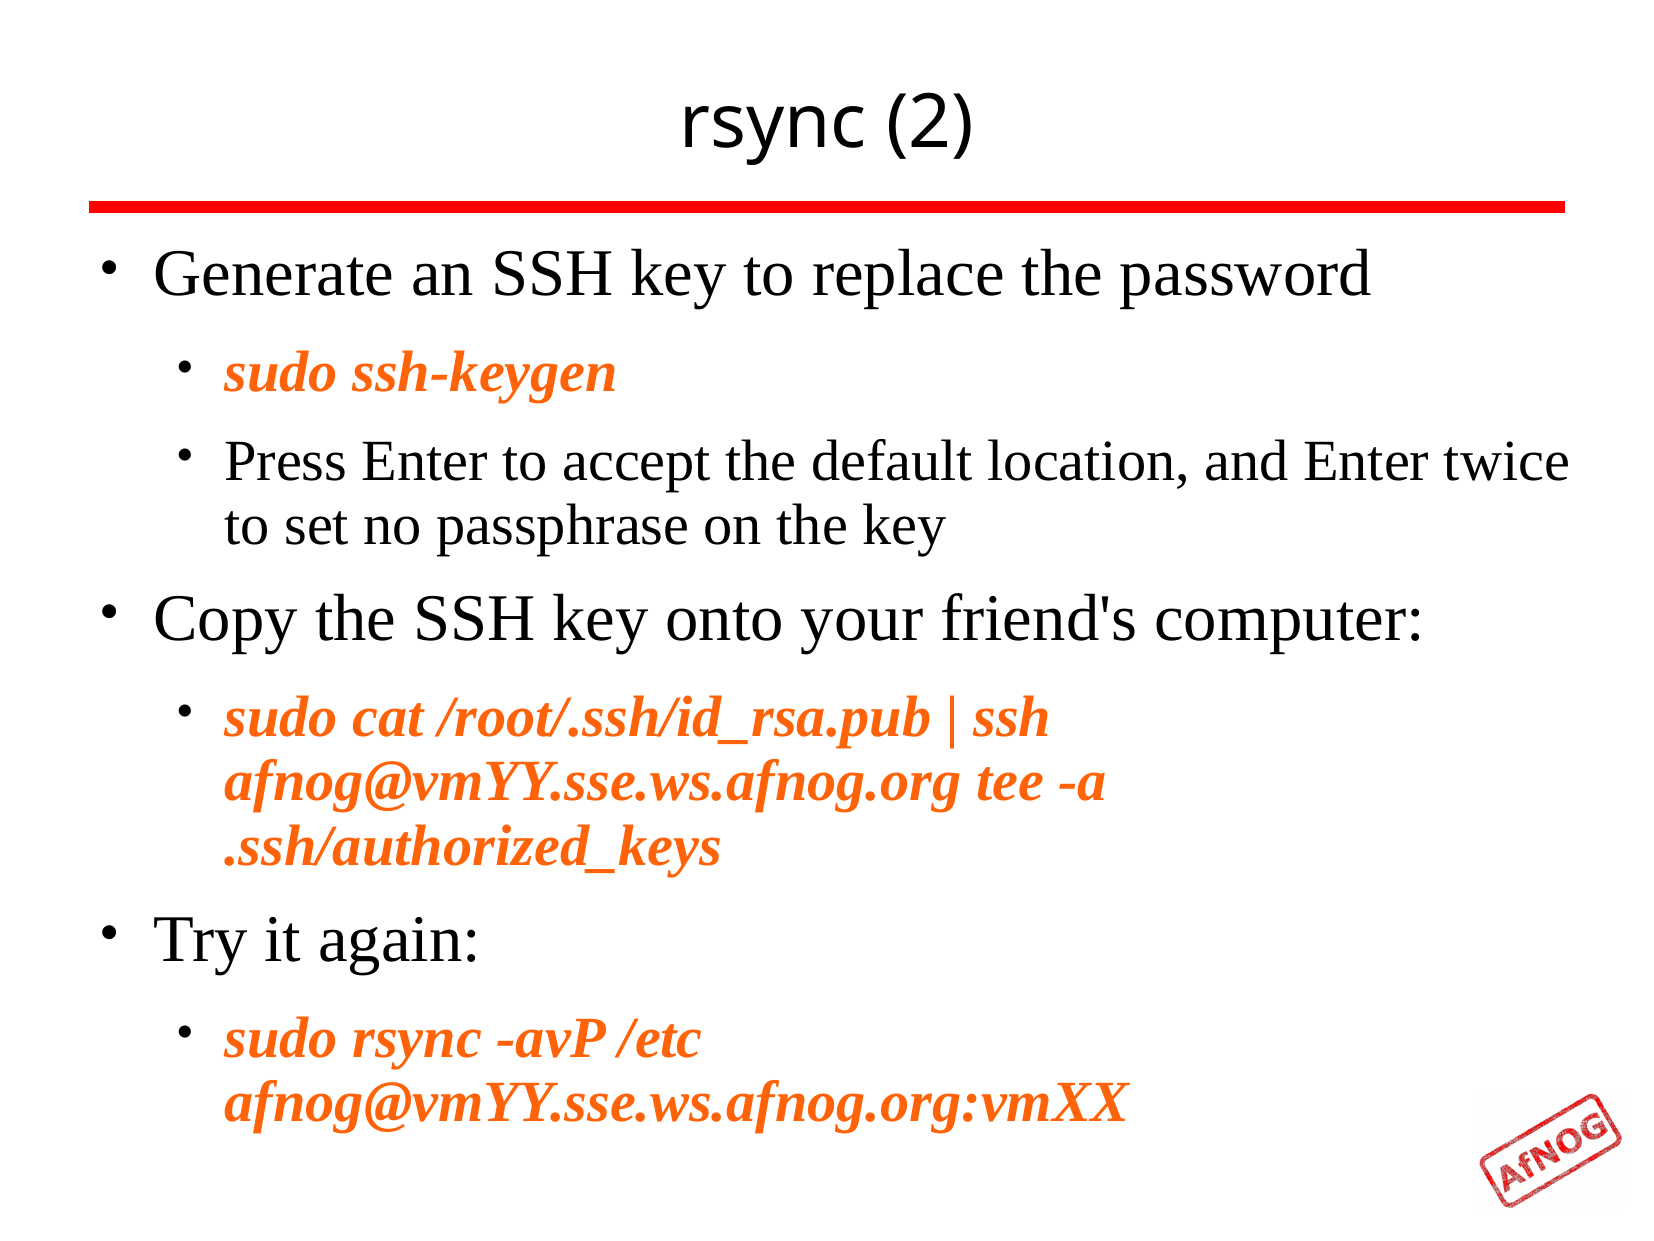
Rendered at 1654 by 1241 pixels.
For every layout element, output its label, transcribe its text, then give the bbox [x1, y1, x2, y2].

picture [1476, 1090, 1625, 1211]
title rsync (2) [88, 29, 1565, 207]
list Generate an SSH key to replace the password sudo ssh-keygen Press Enter to accept the default location, and Enter twice to set no passphrase on the key Copy the SSH key onto your friend's computer: sudo cat /root/.ssh/id_rsa.pub | ssh afnog@vmYY.sse.ws.afnog.org tee -a .ssh/authorized_keys Try it again: sudo rsync -avP /etc afnog@vmYY.sse.ws.afnog.org:vmXX [82, 236, 1571, 1135]
